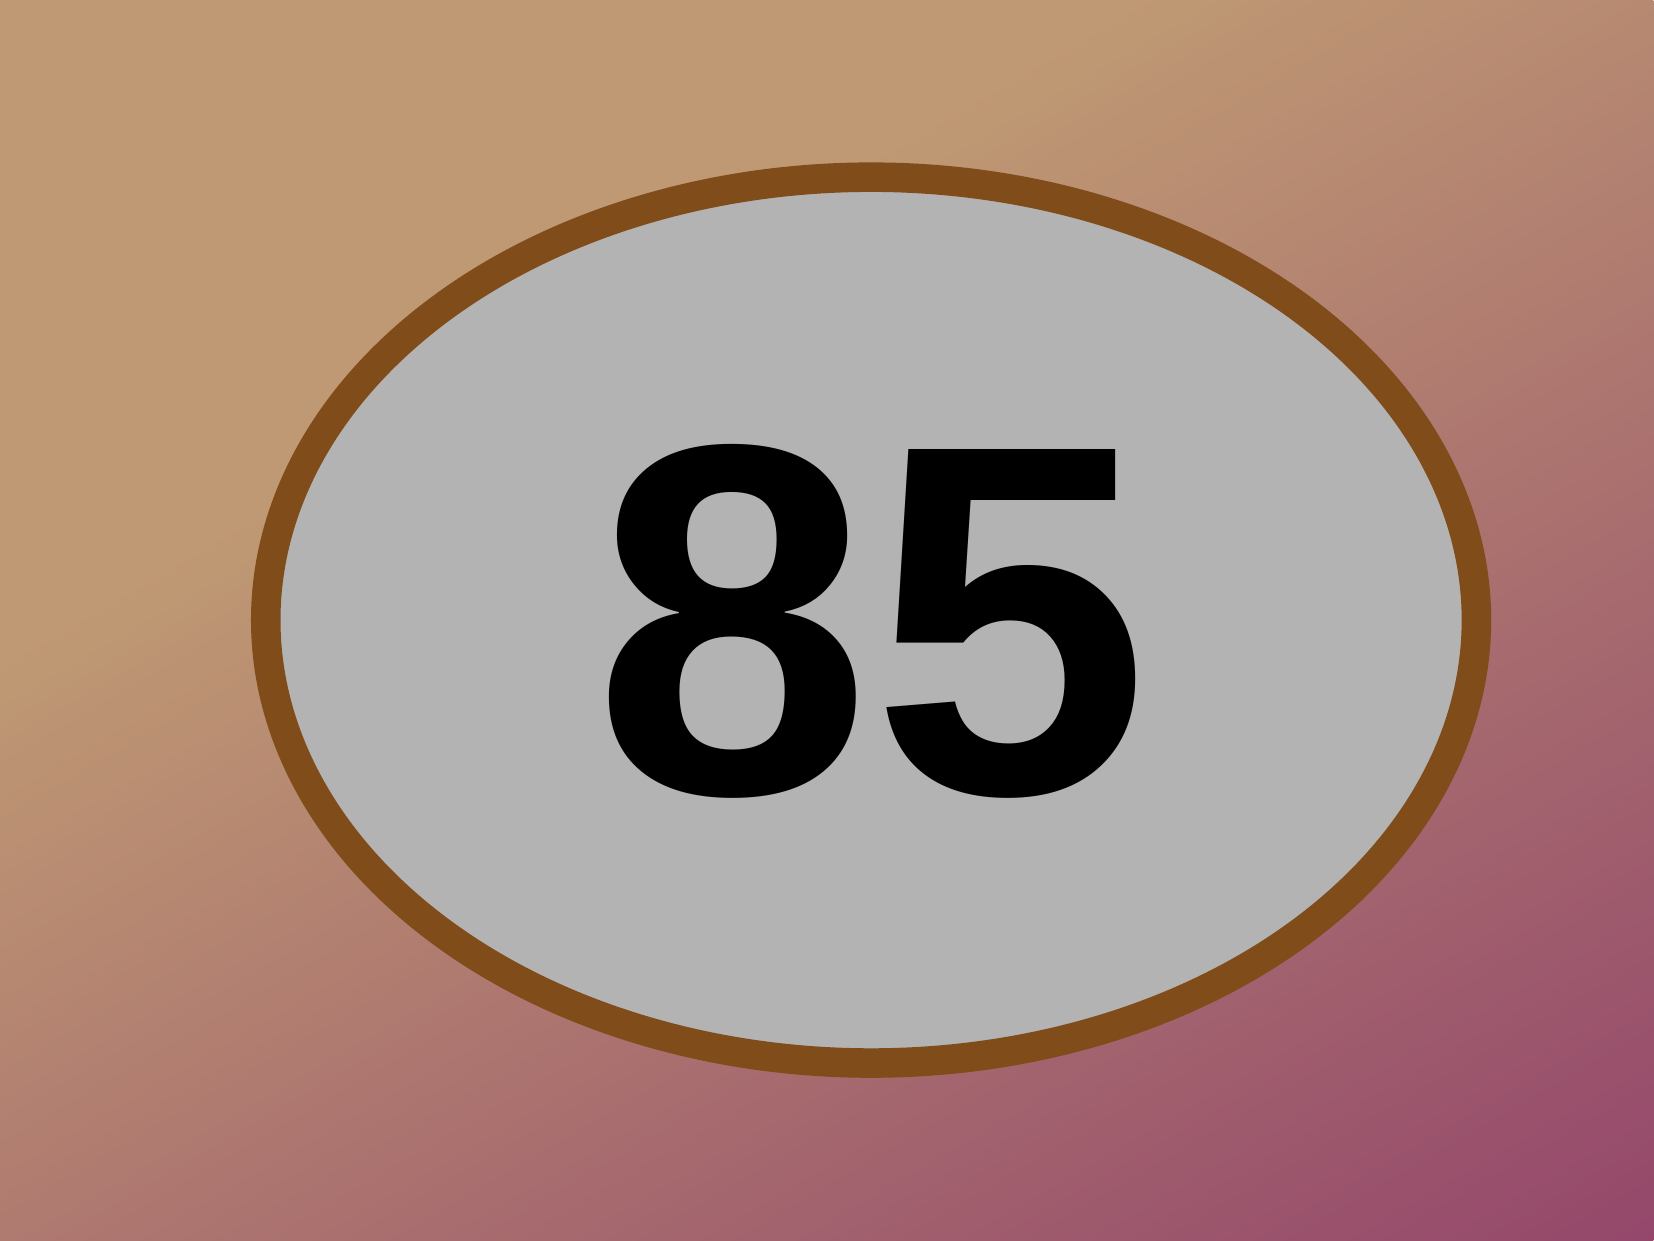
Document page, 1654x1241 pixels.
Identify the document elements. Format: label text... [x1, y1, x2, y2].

text_box 85 [265, 177, 1477, 1064]
